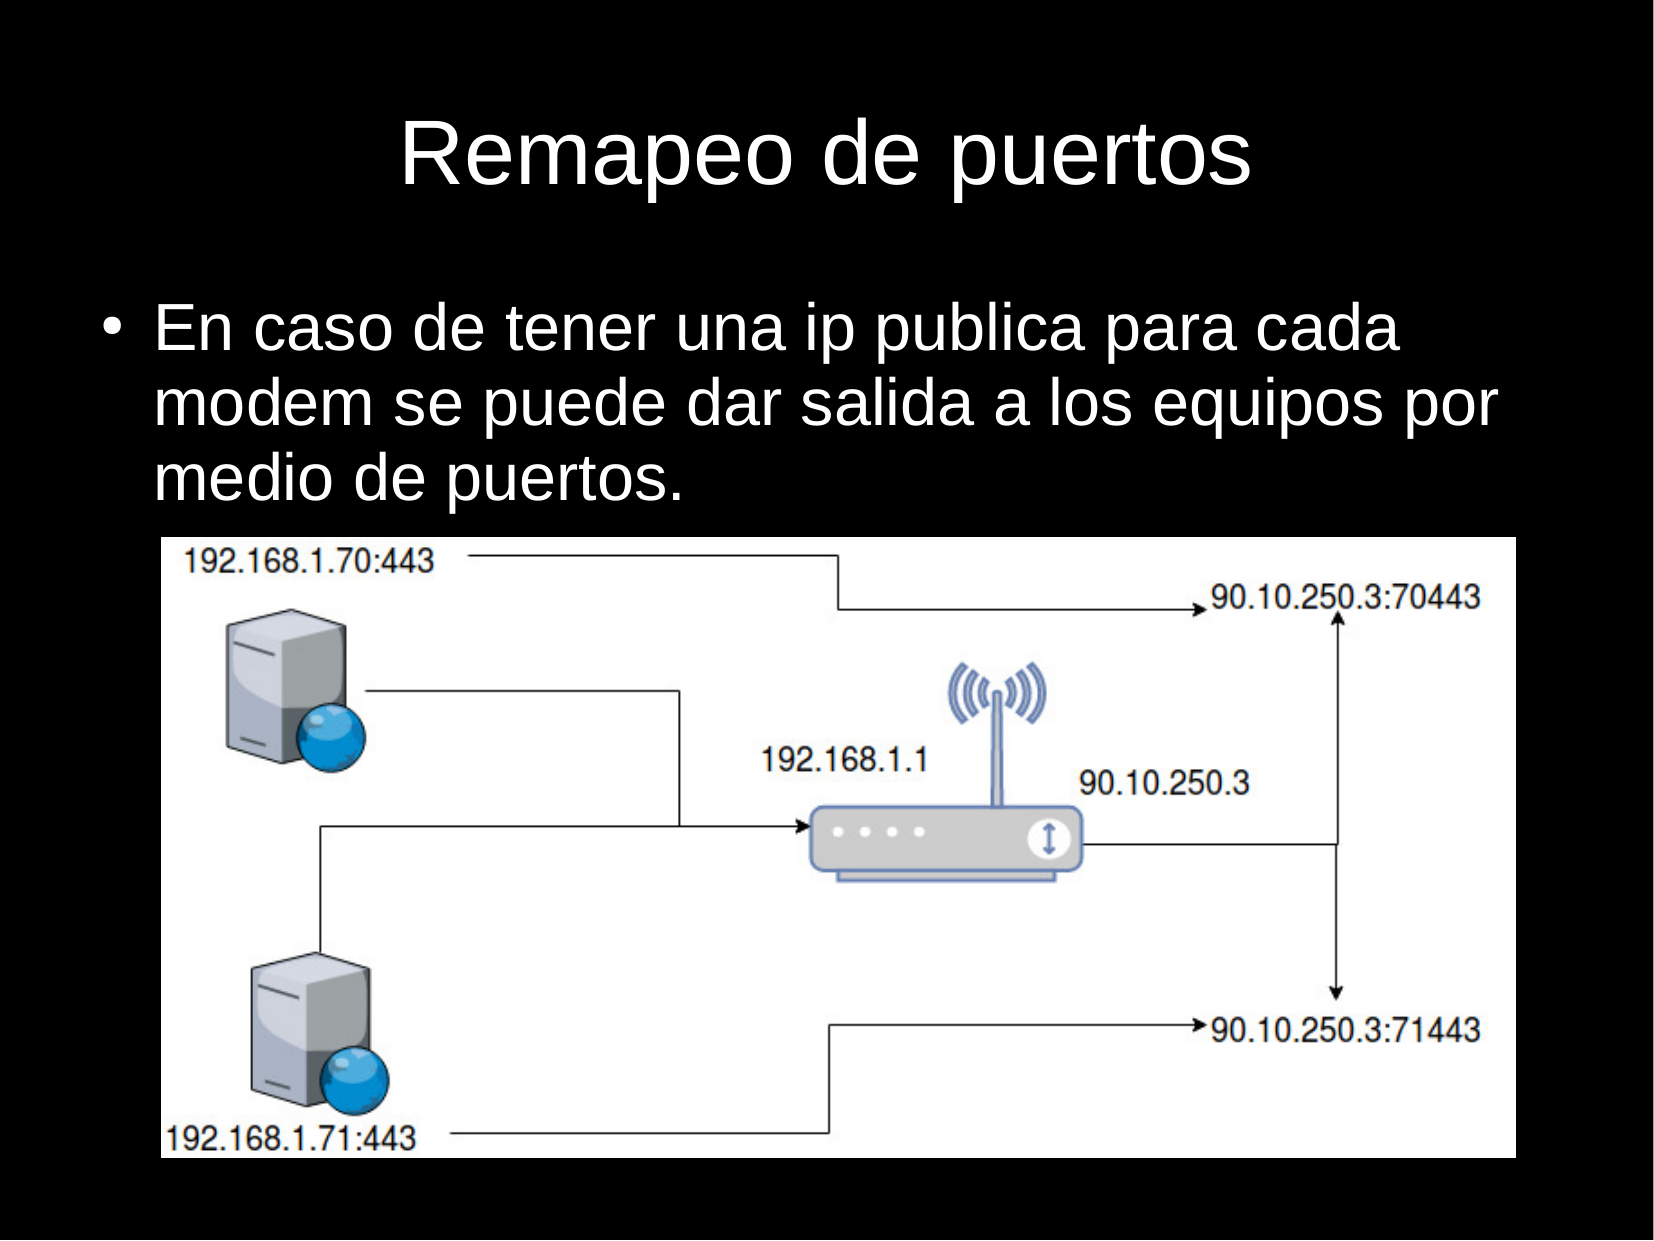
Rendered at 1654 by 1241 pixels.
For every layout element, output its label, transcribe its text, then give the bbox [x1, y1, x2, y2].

title Remapeo de puertos [82, 49, 1571, 257]
picture [161, 537, 1516, 1158]
list En caso de tener una ip publica para cada modem se puede dar salida a los equipos por medio de puertos. [82, 290, 1538, 1010]
